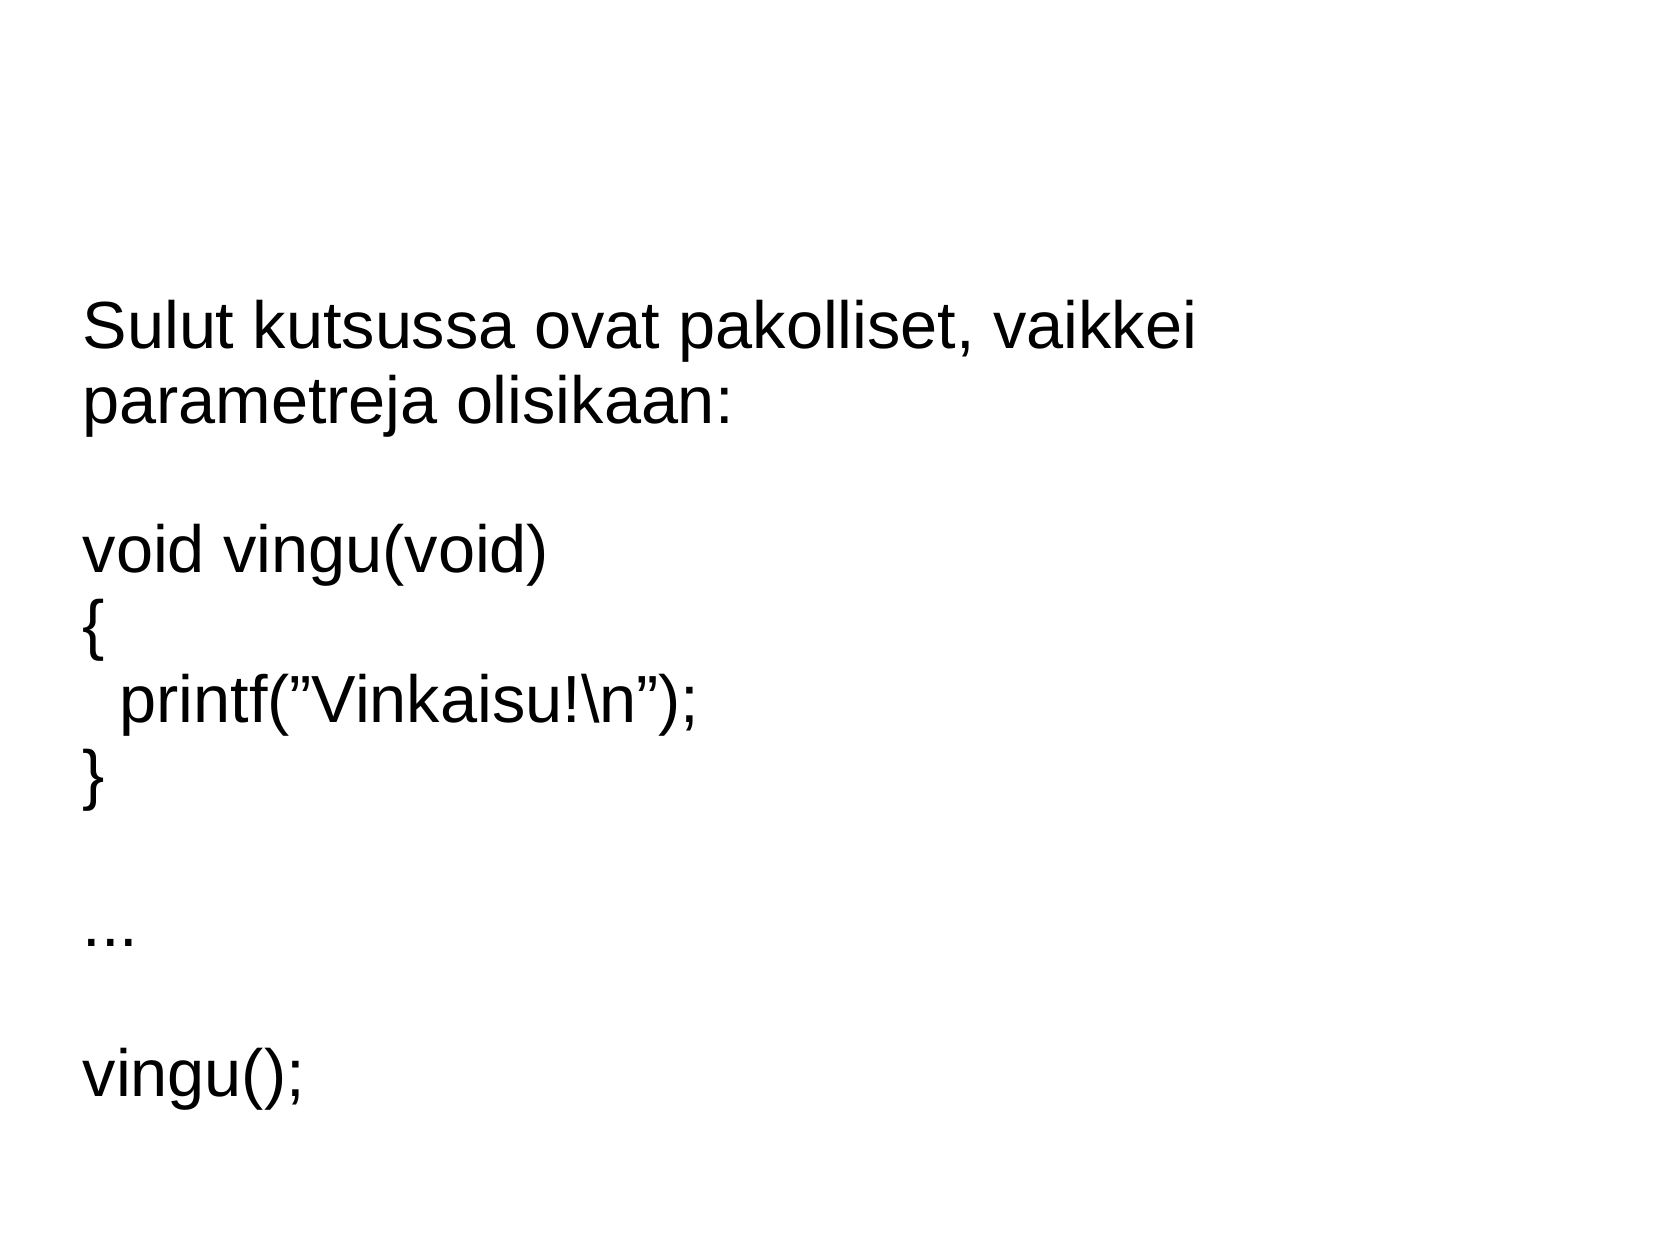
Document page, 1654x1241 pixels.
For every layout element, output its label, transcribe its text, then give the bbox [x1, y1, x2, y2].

text_box Sulut kutsussa ovat pakolliset, vaikkei parametreja olisikaan: void vingu(void) { printf(”Vinkaisu!\n”); } ... vingu(); [82, 288, 1571, 1111]
